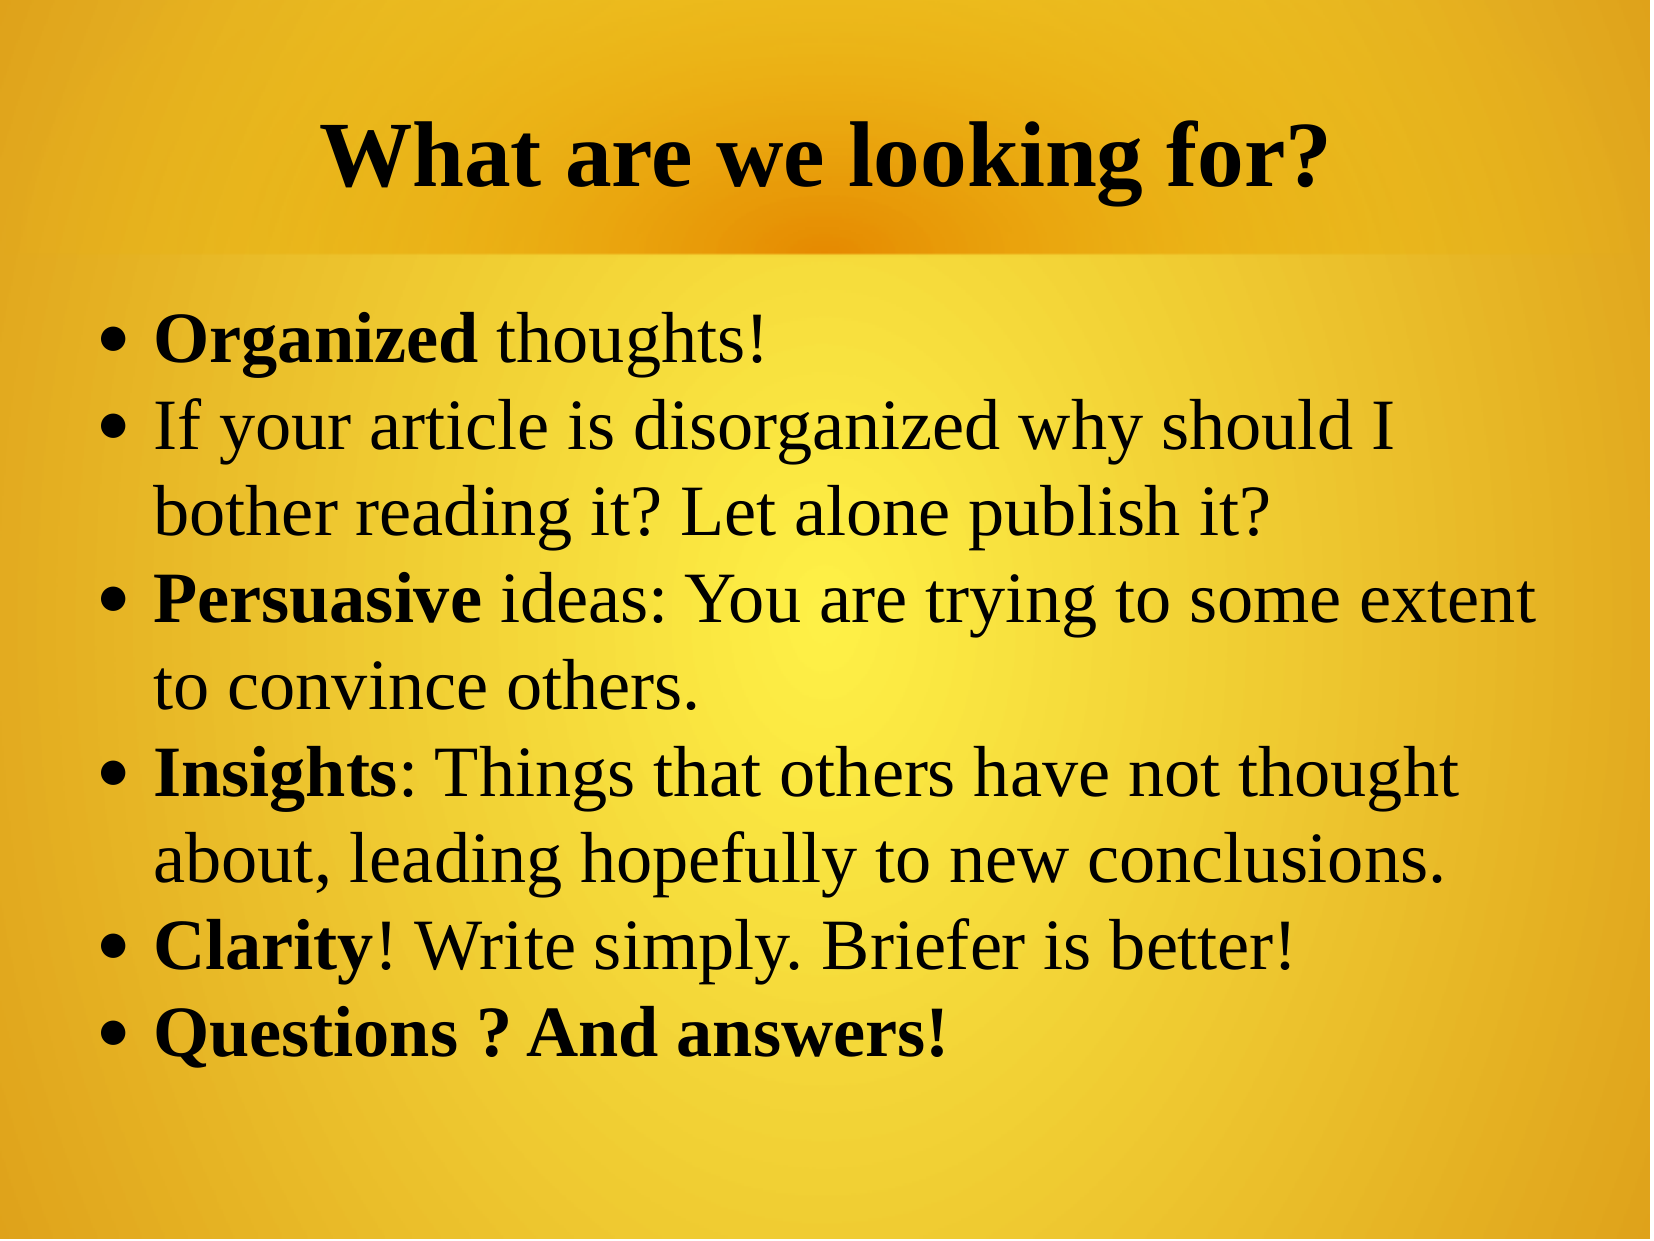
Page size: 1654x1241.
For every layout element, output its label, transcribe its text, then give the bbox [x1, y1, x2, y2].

picture [0, 0, 1650, 1239]
text_box Organized thoughts! If your article is disorganized why should I bother reading it? Let alone publish it? Persuasive ideas: You are trying to some extent to convince others. Insights: Things that others have not thought about, leading hopefully to new conclusions. Clarity! Write simply. Briefer is better! Questions ? And answers! [82, 290, 1571, 1010]
text_box What are we looking for? [82, 47, 1571, 252]
